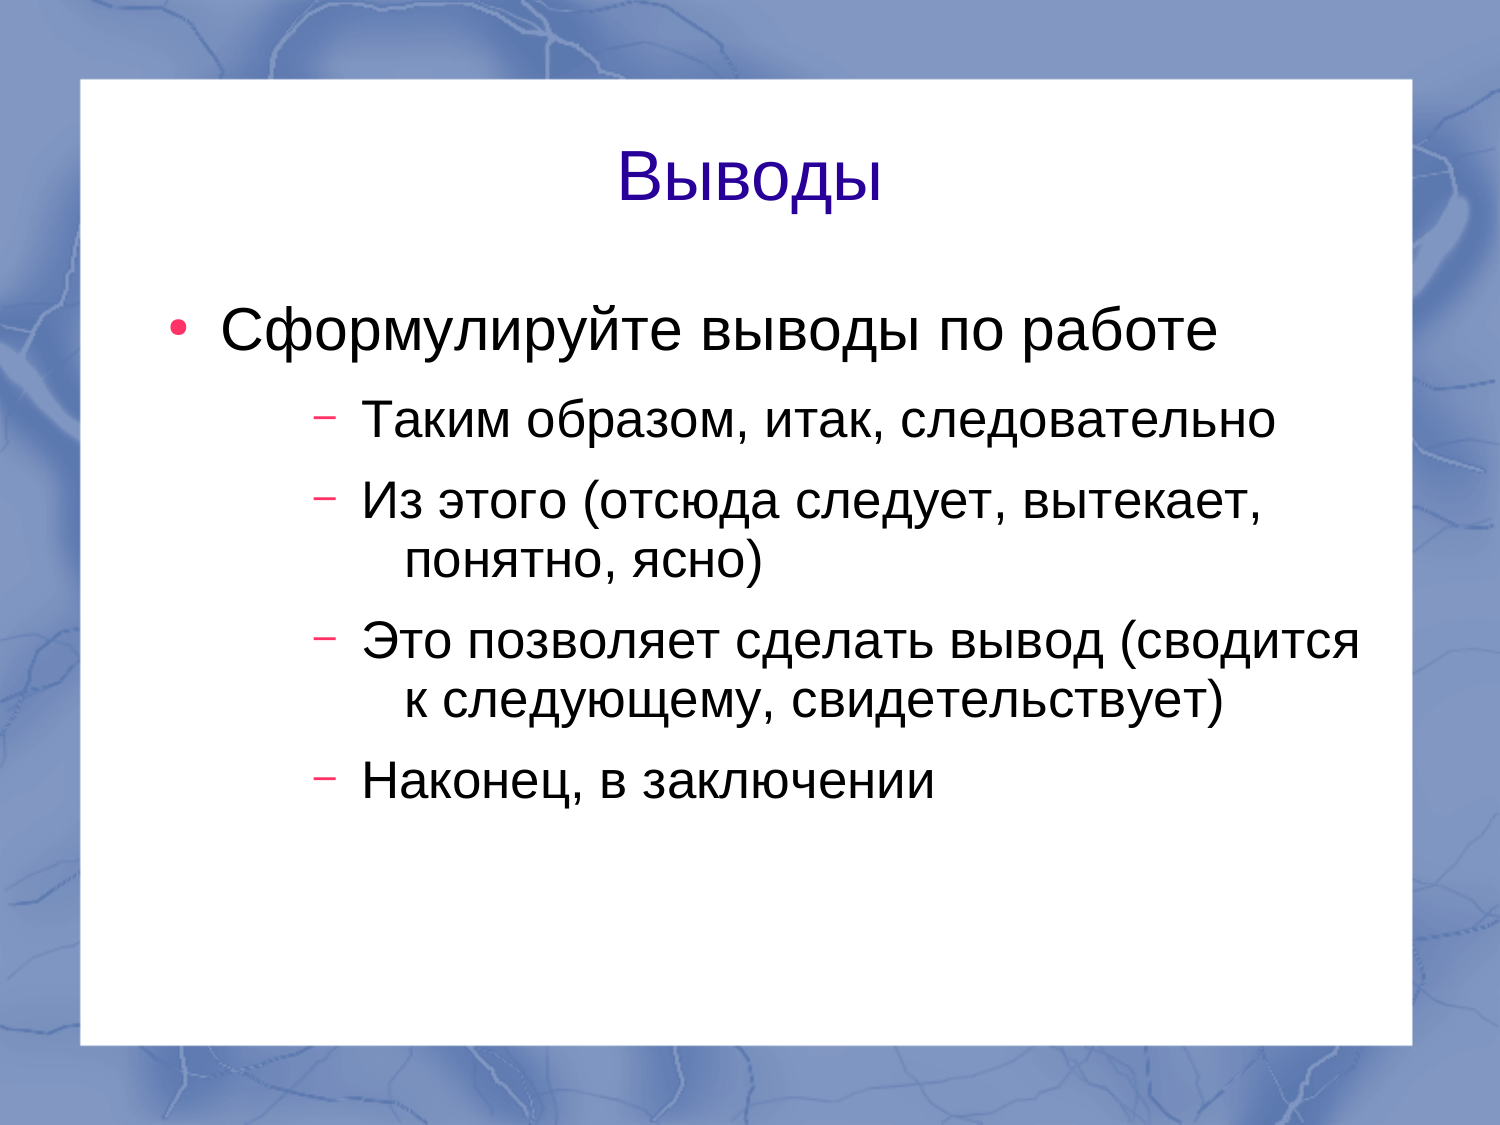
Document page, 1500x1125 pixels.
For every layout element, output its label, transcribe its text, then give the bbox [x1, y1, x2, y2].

title Выводы [107, 82, 1393, 271]
list Сформулируйте выводы по работе Таким образом, итак, следовательно Из этого (отсюда следует, вытекает, понятно, ясно) Это позволяет сделать вывод (сводится к следующему, свидетельствует) Наконец, в заключении [133, 295, 1367, 933]
picture [0, 0, 1500, 1125]
